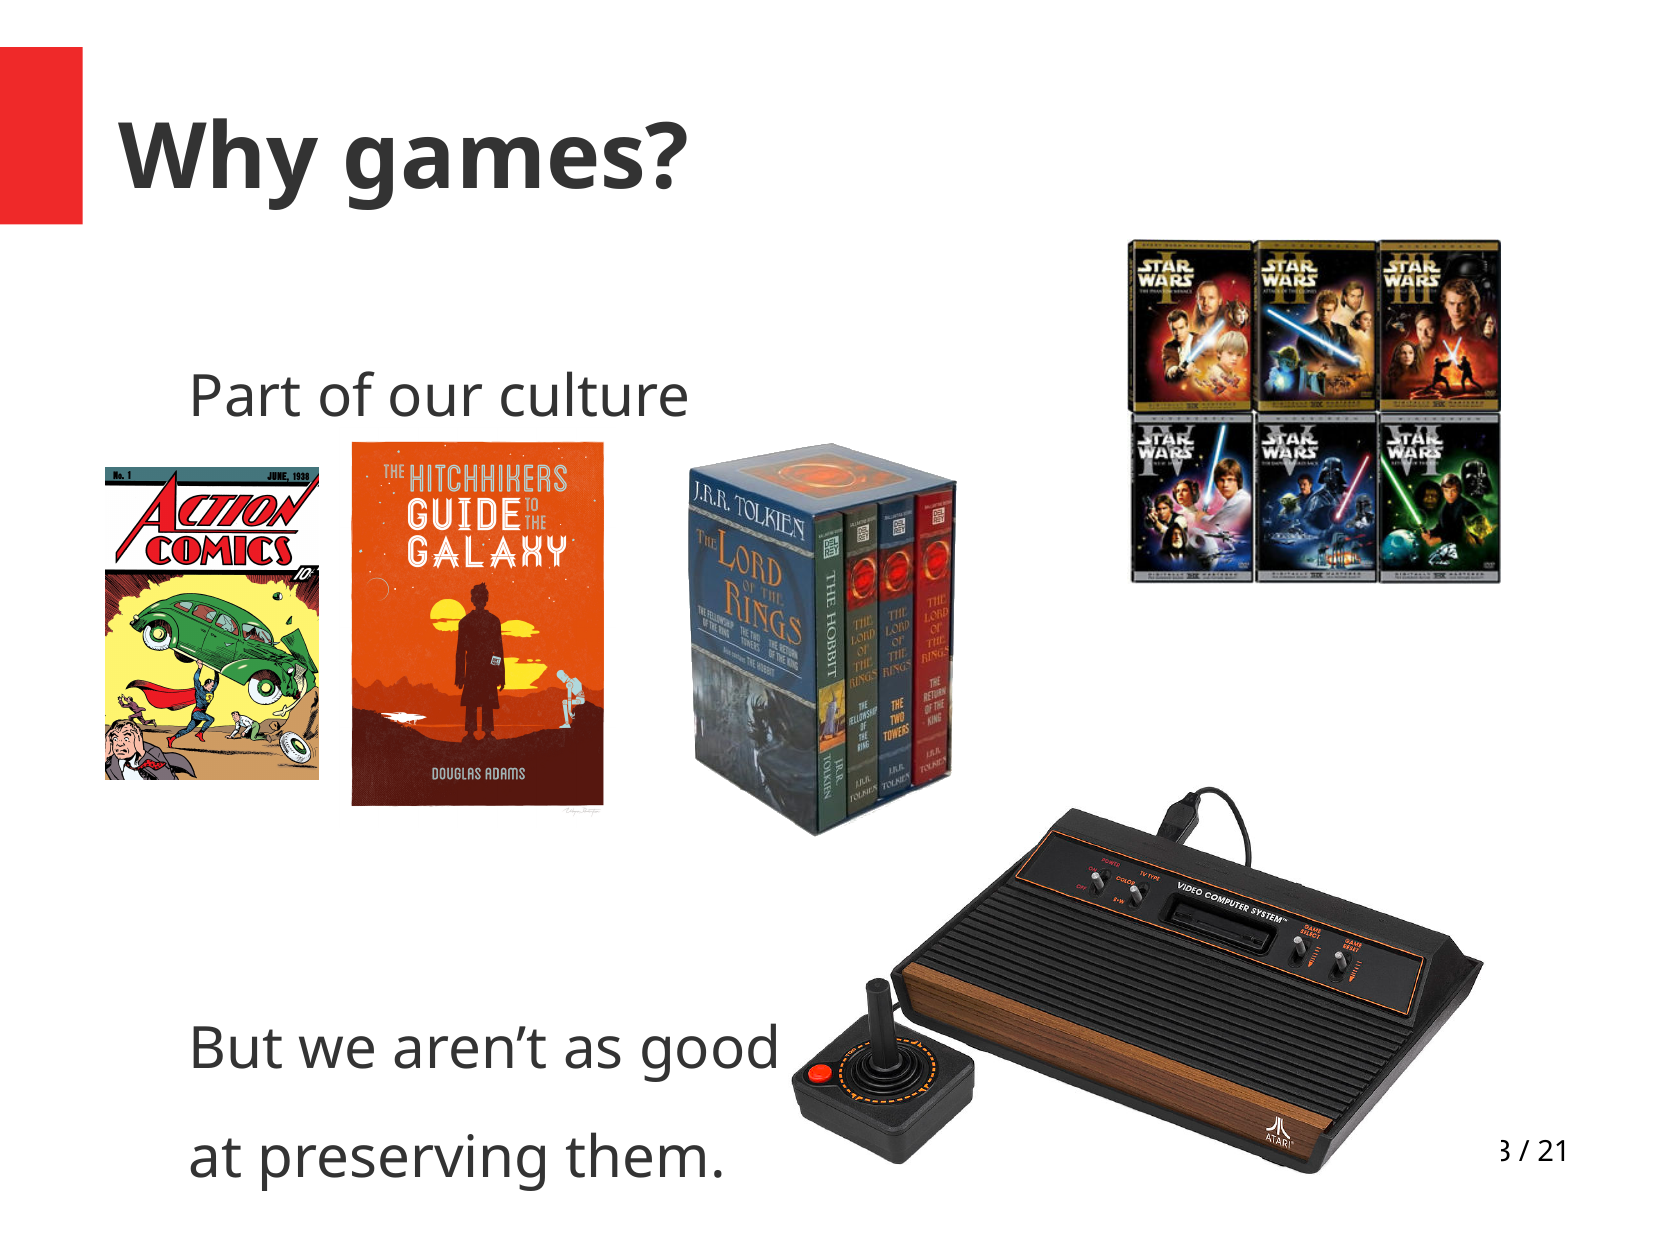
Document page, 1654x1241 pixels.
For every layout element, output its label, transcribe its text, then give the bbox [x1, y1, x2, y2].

picture [731, 1074, 1501, 1199]
list Part of our culture But we aren’t as good at preserving them. [118, 354, 1536, 1074]
picture [105, 467, 118, 781]
picture [1127, 239, 1501, 354]
title Why games? [118, 49, 1571, 257]
